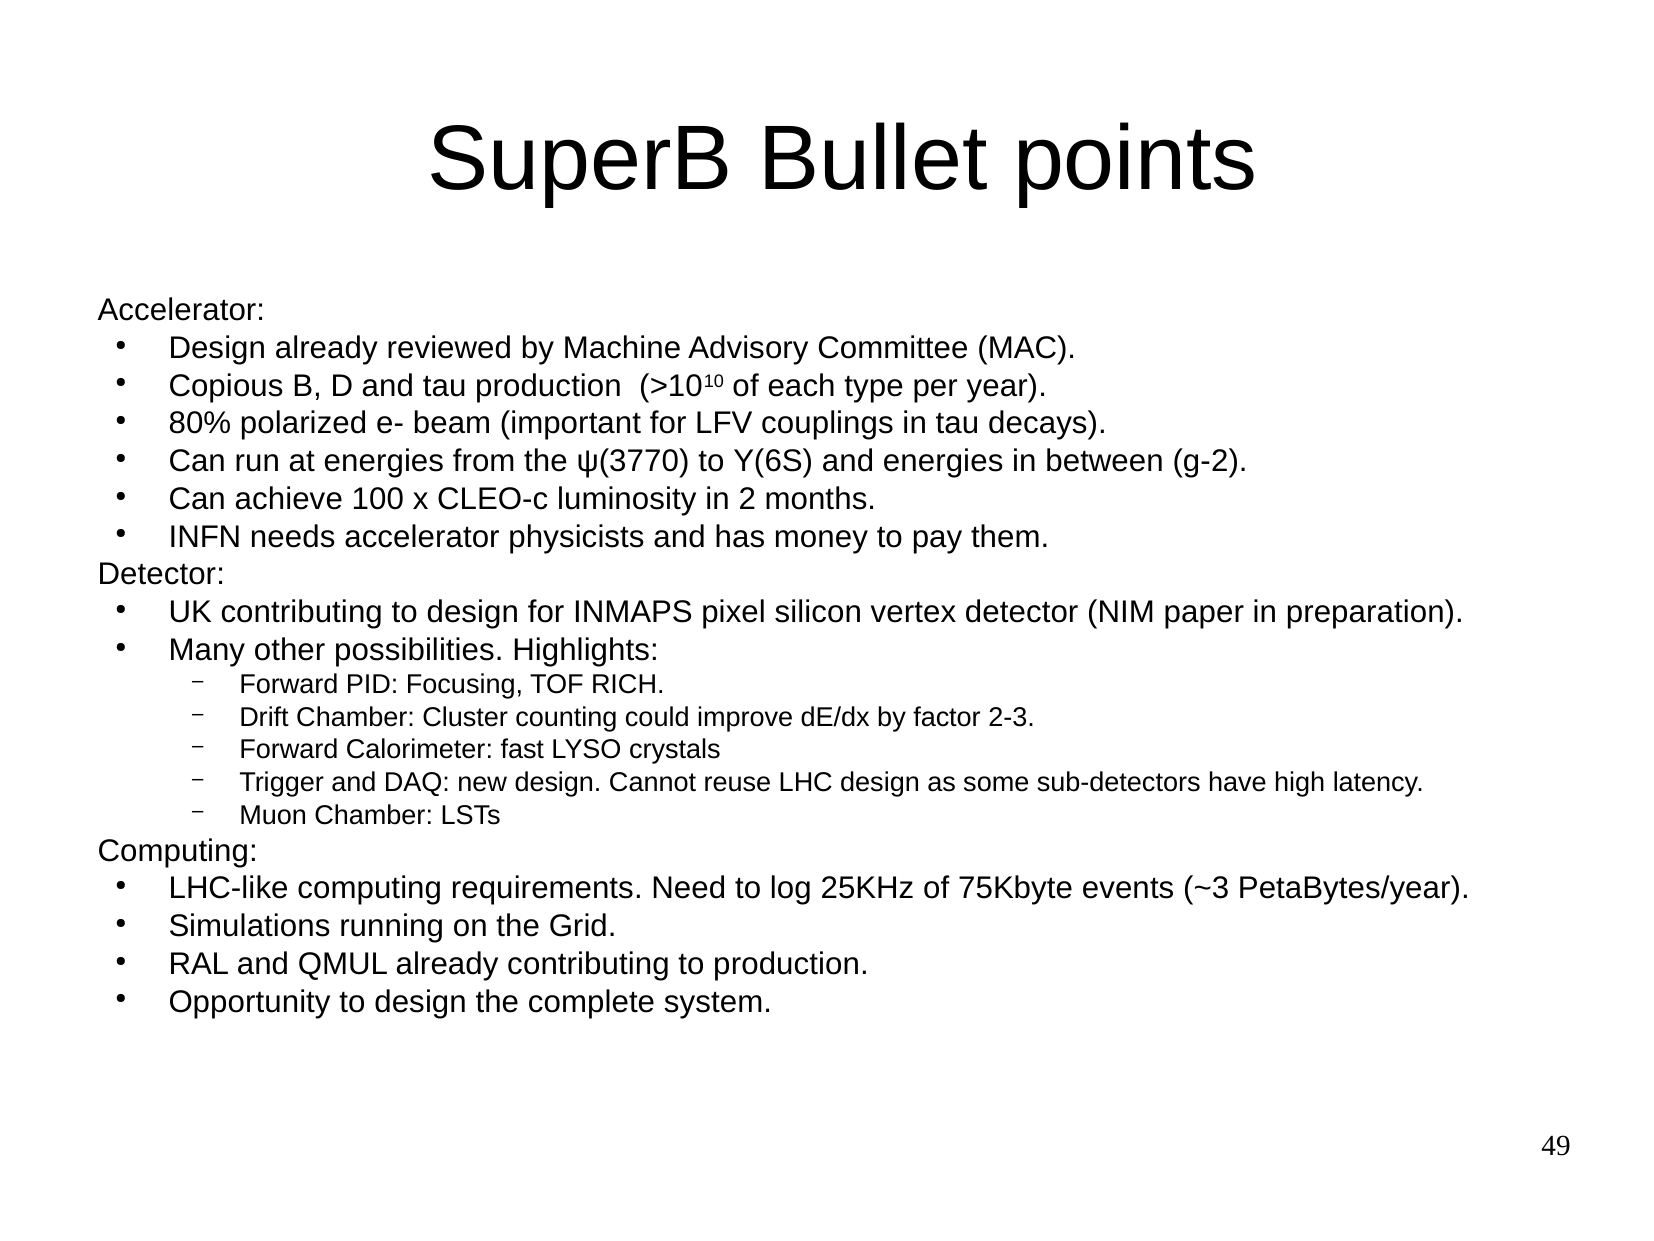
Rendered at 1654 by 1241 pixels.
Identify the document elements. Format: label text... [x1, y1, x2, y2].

list Accelerator: Design already reviewed by Machine Advisory Committee (MAC). Copious B, D and tau production (>1010 of each type per year). 80% polarized e- beam (important for LFV couplings in tau decays). Can run at energies from the ψ(3770) to Υ(6S) and energies in between (g-2). Can achieve 100 x CLEO-c luminosity in 2 months. INFN needs accelerator physicists and has money to pay them. Detector: UK contributing to design for INMAPS pixel silicon vertex detector (NIM paper in preparation). Many other possibilities. Highlights: Forward PID: Focusing, TOF RICH. Drift Chamber: Cluster counting could improve dE/dx by factor 2-3. Forward Calorimeter: fast LYSO crystals Trigger and DAQ: new design. Cannot reuse LHC design as some sub-detectors have high latency. Muon Chamber: LSTs Computing: LHC-like computing requirements. Need to log 25KHz of 75Kbyte events (~3 PetaBytes/year). Simulations running on the Grid. RAL and QMUL already contributing to production. Opportunity to design the complete system. [82, 289, 1571, 1108]
title SuperB Bullet points [82, 49, 1571, 257]
